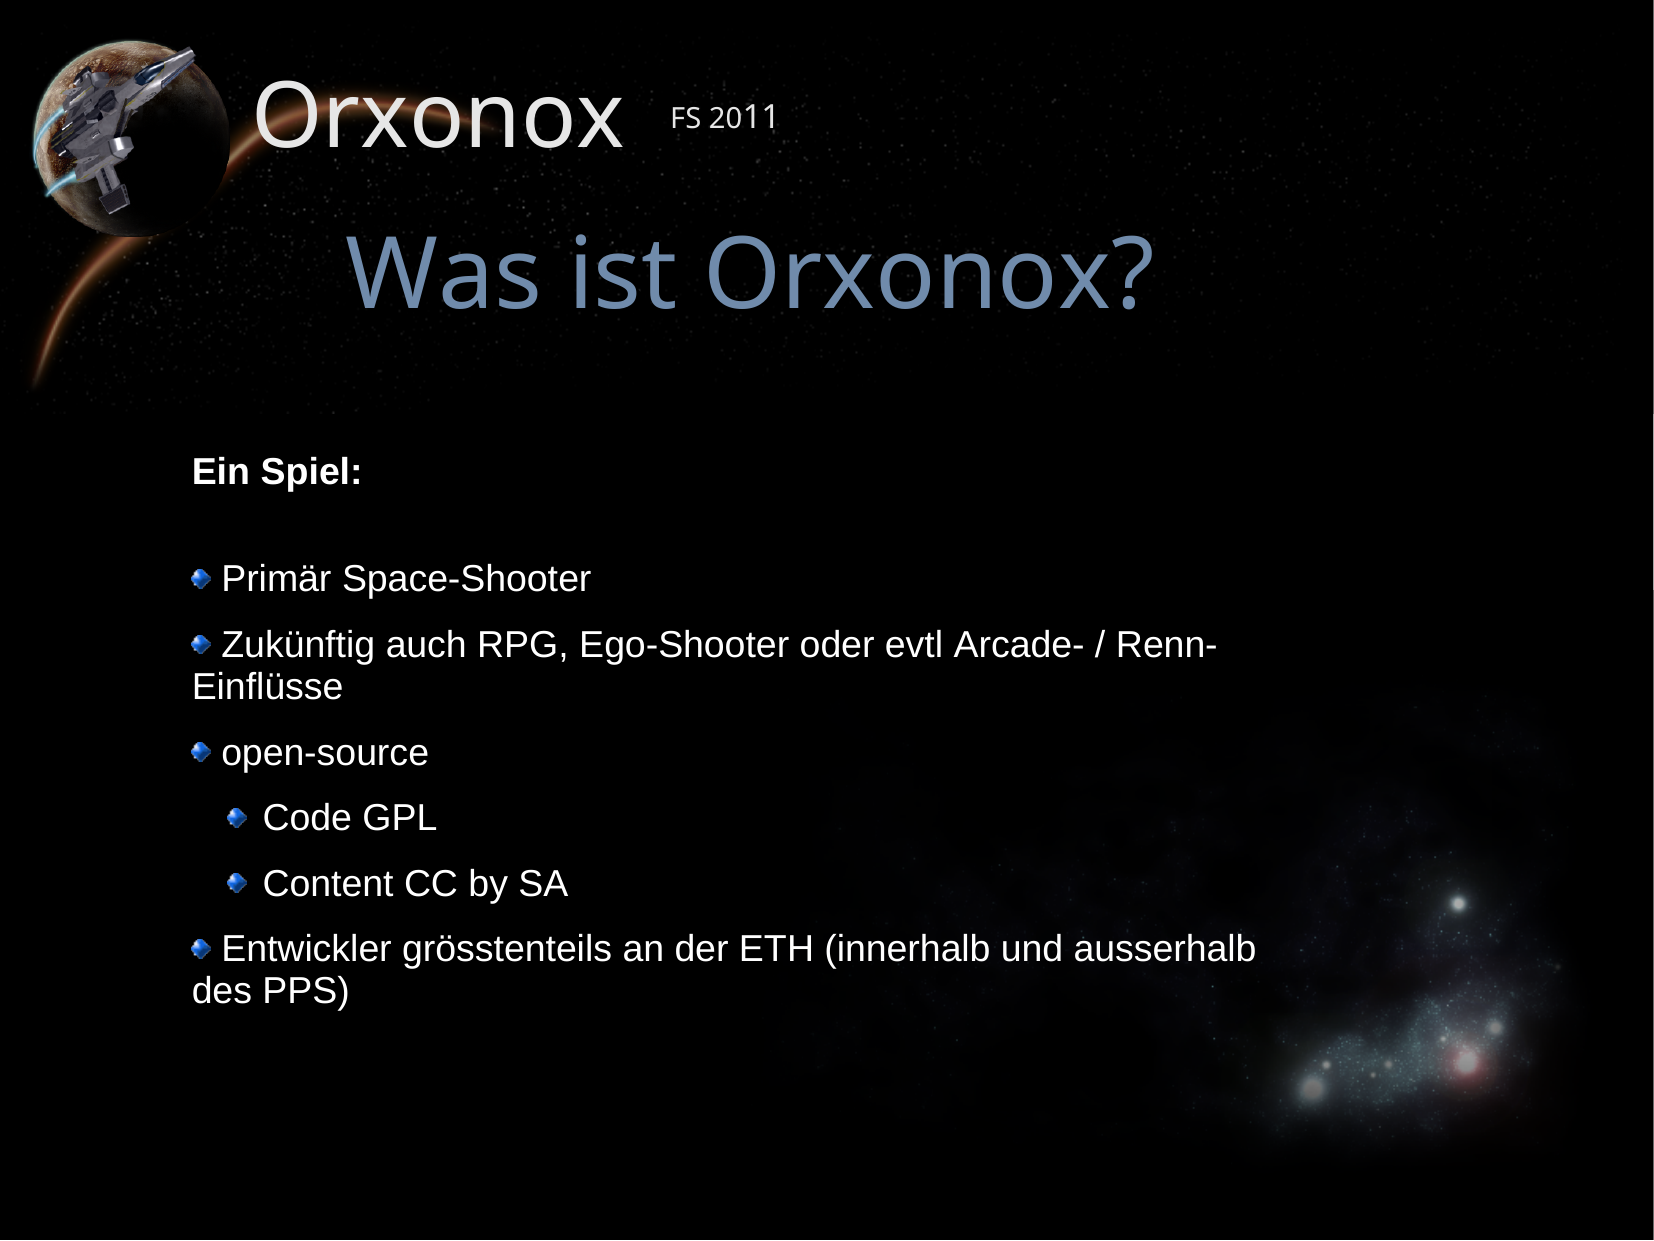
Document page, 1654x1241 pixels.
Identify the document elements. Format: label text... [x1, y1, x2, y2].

picture [0, 0, 1654, 521]
picture [644, 590, 1654, 1240]
text_box Was ist Orxonox? [330, 194, 1306, 410]
text_box Ein Spiel: Primär Space-Shooter Zukünftig auch RPG, Ego-Shooter oder evtl Arcade- / Renn-Einflüsse open-source Code GPL Content CC by SA Entwickler grösstenteils an der ETH (innerhalb und ausserhalb des PPS) [177, 442, 1329, 1020]
